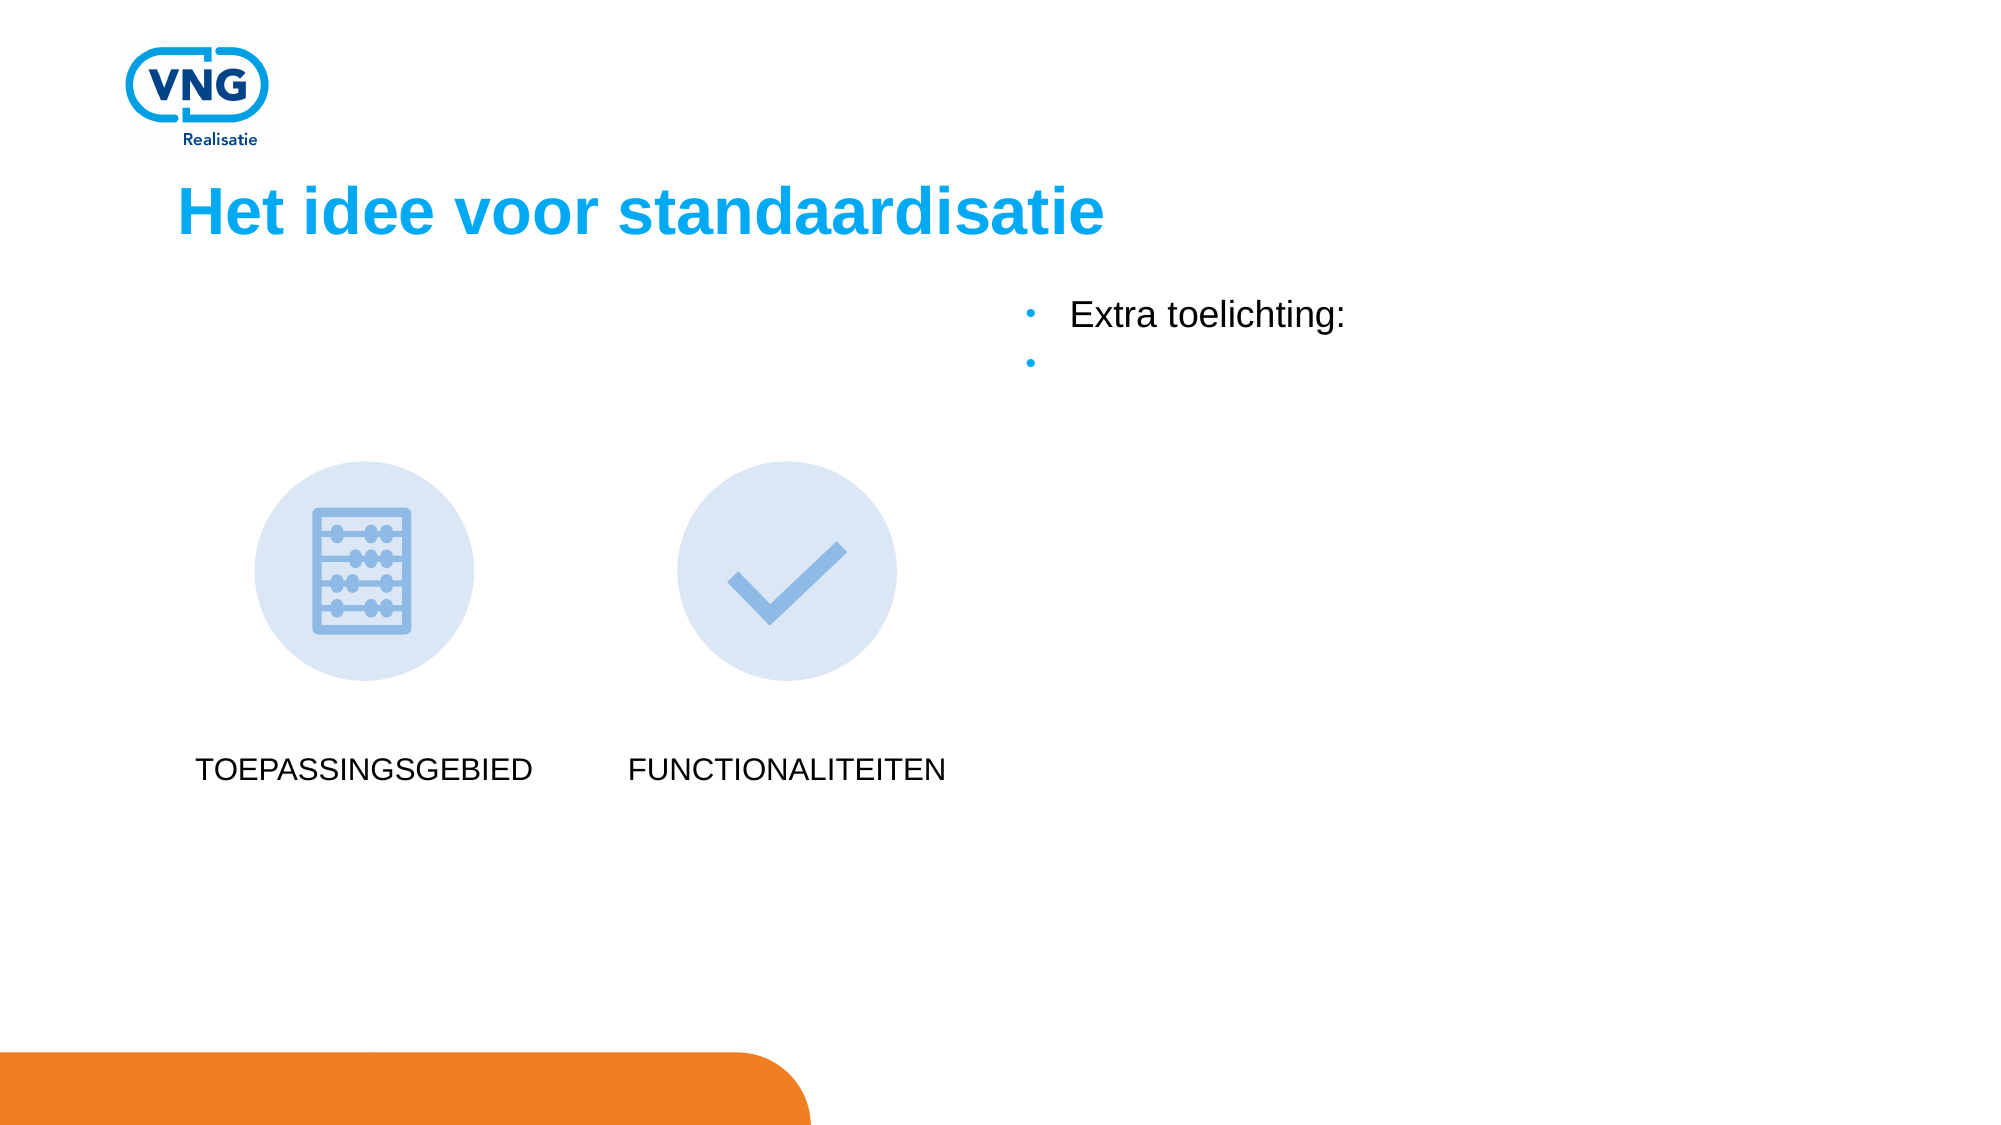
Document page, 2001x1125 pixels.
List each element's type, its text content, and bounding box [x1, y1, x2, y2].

picture [286, 496, 437, 647]
text_box [677, 461, 897, 681]
title Het idee voor standaardisatie [177, 177, 1824, 296]
text_box Toepassingsgebied [184, 749, 545, 868]
text_box [254, 461, 475, 681]
text_box Functionaliteiten [607, 749, 968, 868]
list Extra toelichting: [1025, 295, 1823, 1034]
